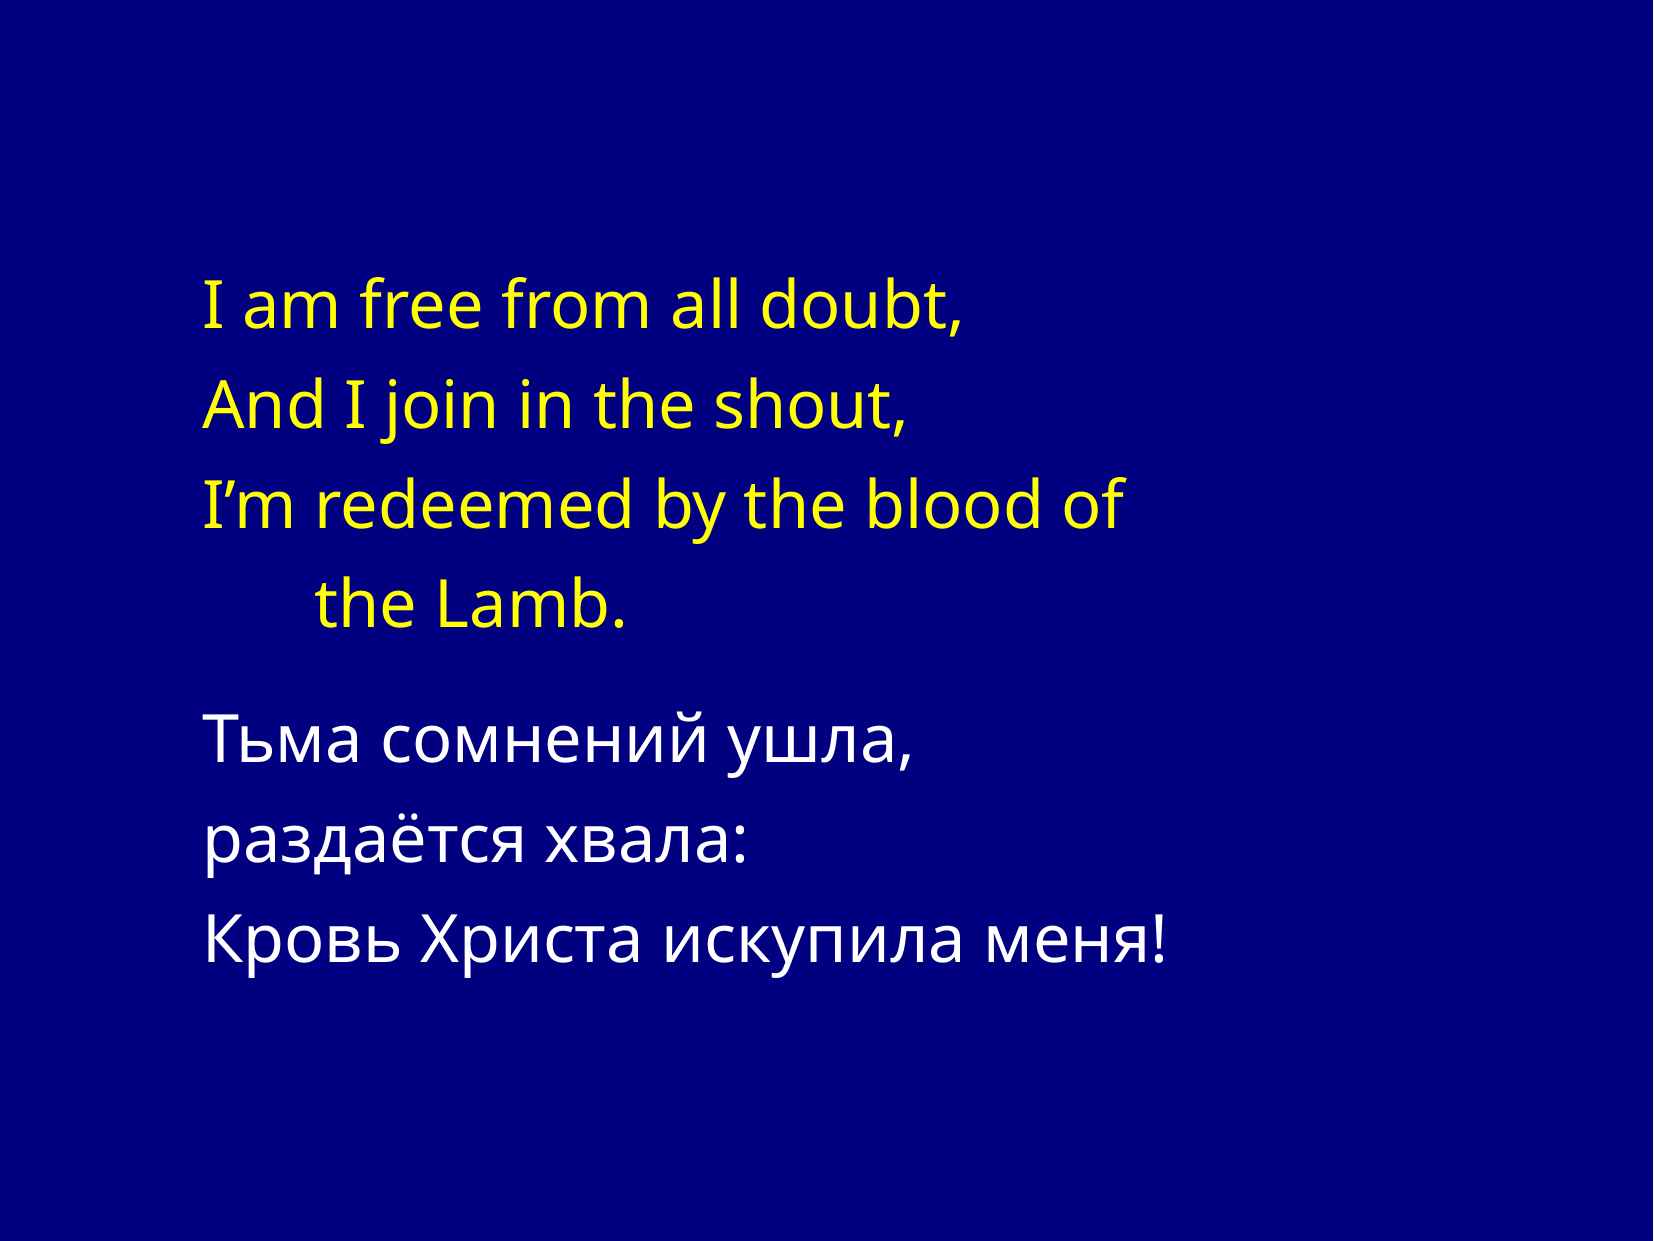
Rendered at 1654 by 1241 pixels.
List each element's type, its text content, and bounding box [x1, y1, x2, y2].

text_box I am free from all doubt, And I join in the shout, I’m redeemed by the blood of the Lamb. [75, 150, 1576, 638]
text_box Тьма сомнений ушла, раздаётся хвала: Кровь Христа искупила меня! [75, 675, 1576, 1163]
